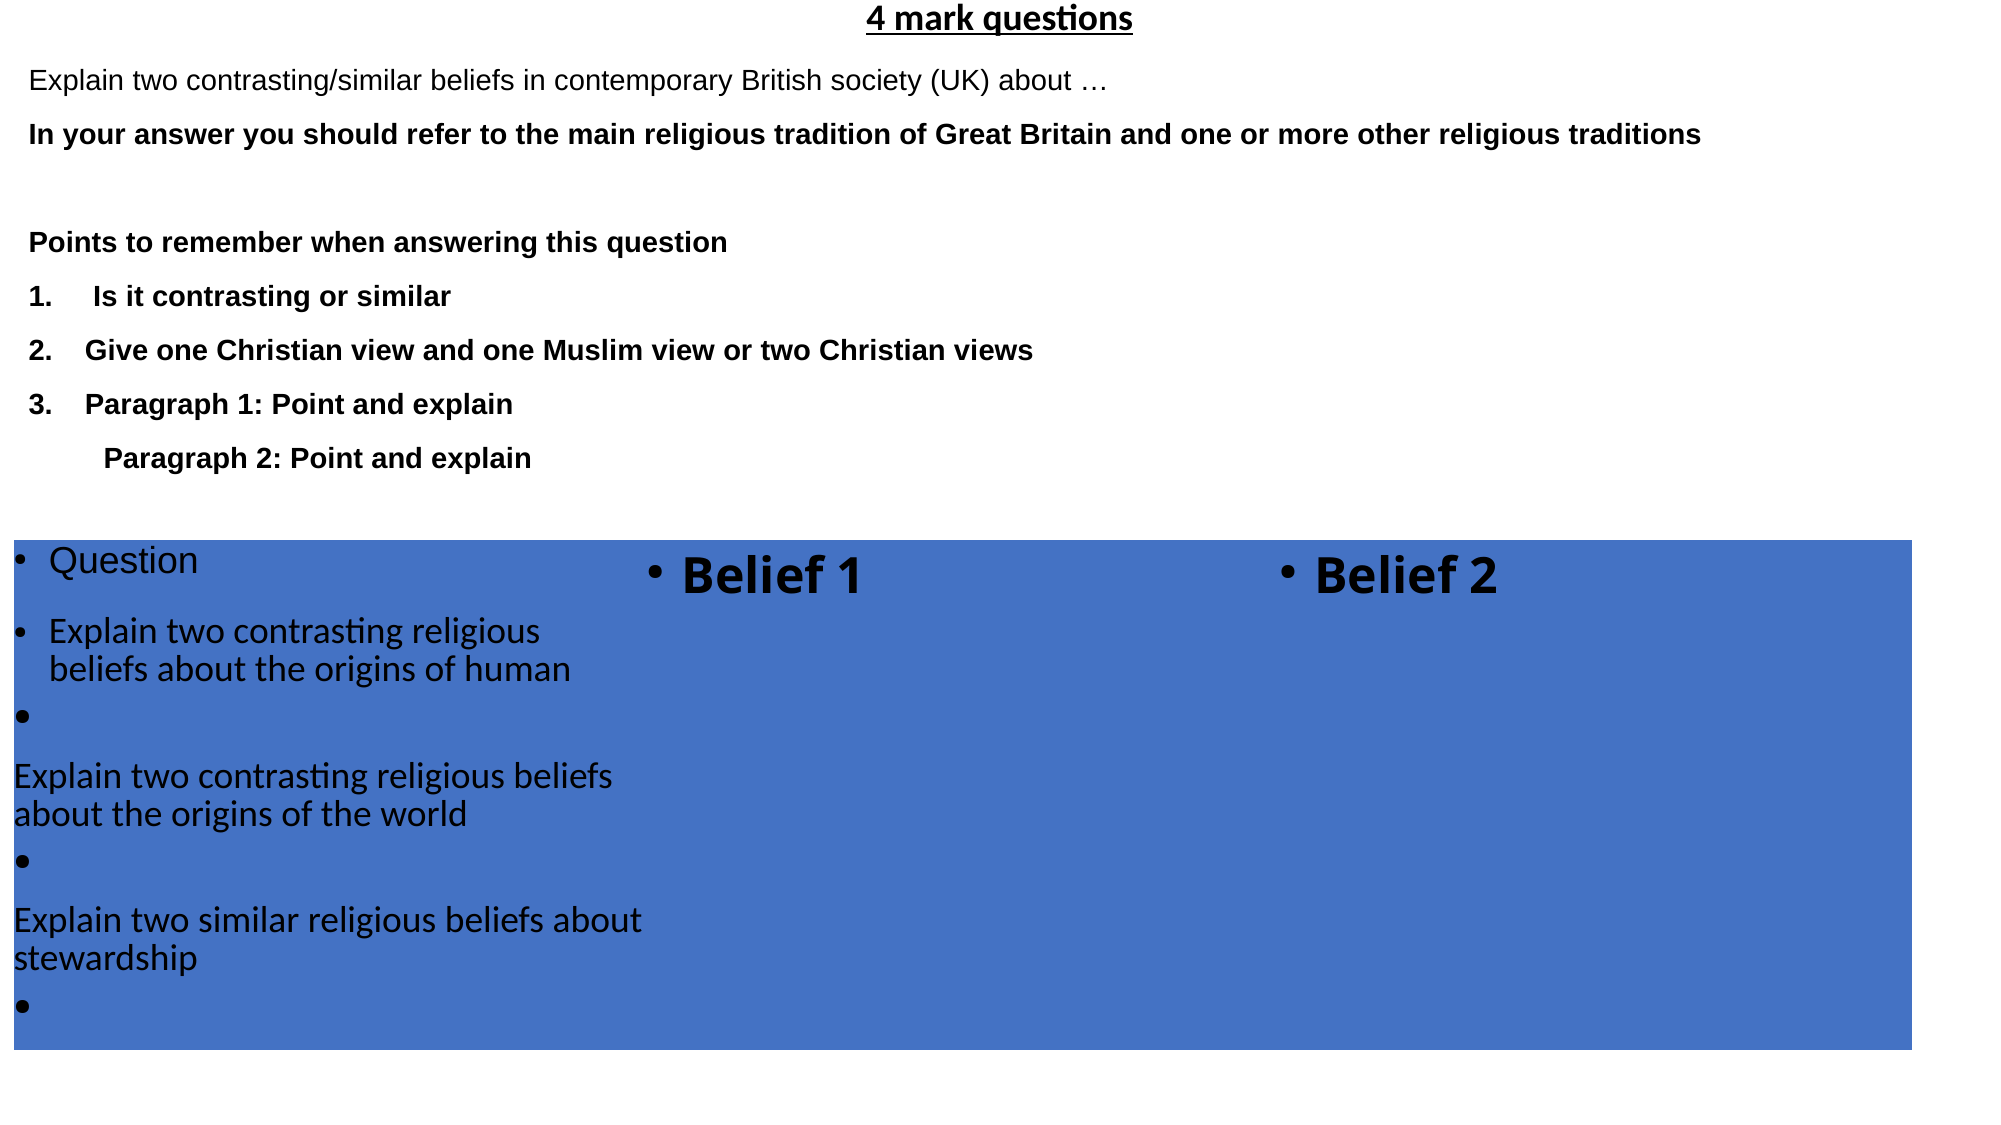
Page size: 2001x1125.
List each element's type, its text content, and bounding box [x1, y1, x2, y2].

table_header Belief 1 [646, 540, 1279, 615]
text_box Explain two contrasting/similar beliefs in contemporary British society (UK) about … In your answer you should refer to the main religious tradition of Great Britain and one or more other religious traditions Points to remember when answering this question Is it contrasting or similar Give one Christian view and one Muslim view or two Christian views Paragraph 1: Point and explain Paragraph 2: Point and explain [14, 51, 1982, 536]
table_header Belief 2 [1279, 540, 1912, 615]
table_cell Explain two contrasting religious beliefs about the origins of the world [14, 760, 646, 905]
table_cell [1279, 905, 1912, 1050]
text_box 4 mark questions [493, 0, 1507, 51]
table_cell [1279, 615, 1912, 760]
table_cell [646, 760, 1279, 905]
table_cell [646, 615, 1279, 760]
table_cell Explain two contrasting religious beliefs about the origins of human [14, 615, 646, 760]
table_cell [1279, 760, 1912, 905]
table_header Question [14, 540, 646, 615]
table_cell [646, 905, 1279, 1050]
table_cell Explain two similar religious beliefs about stewardship [14, 905, 646, 1050]
